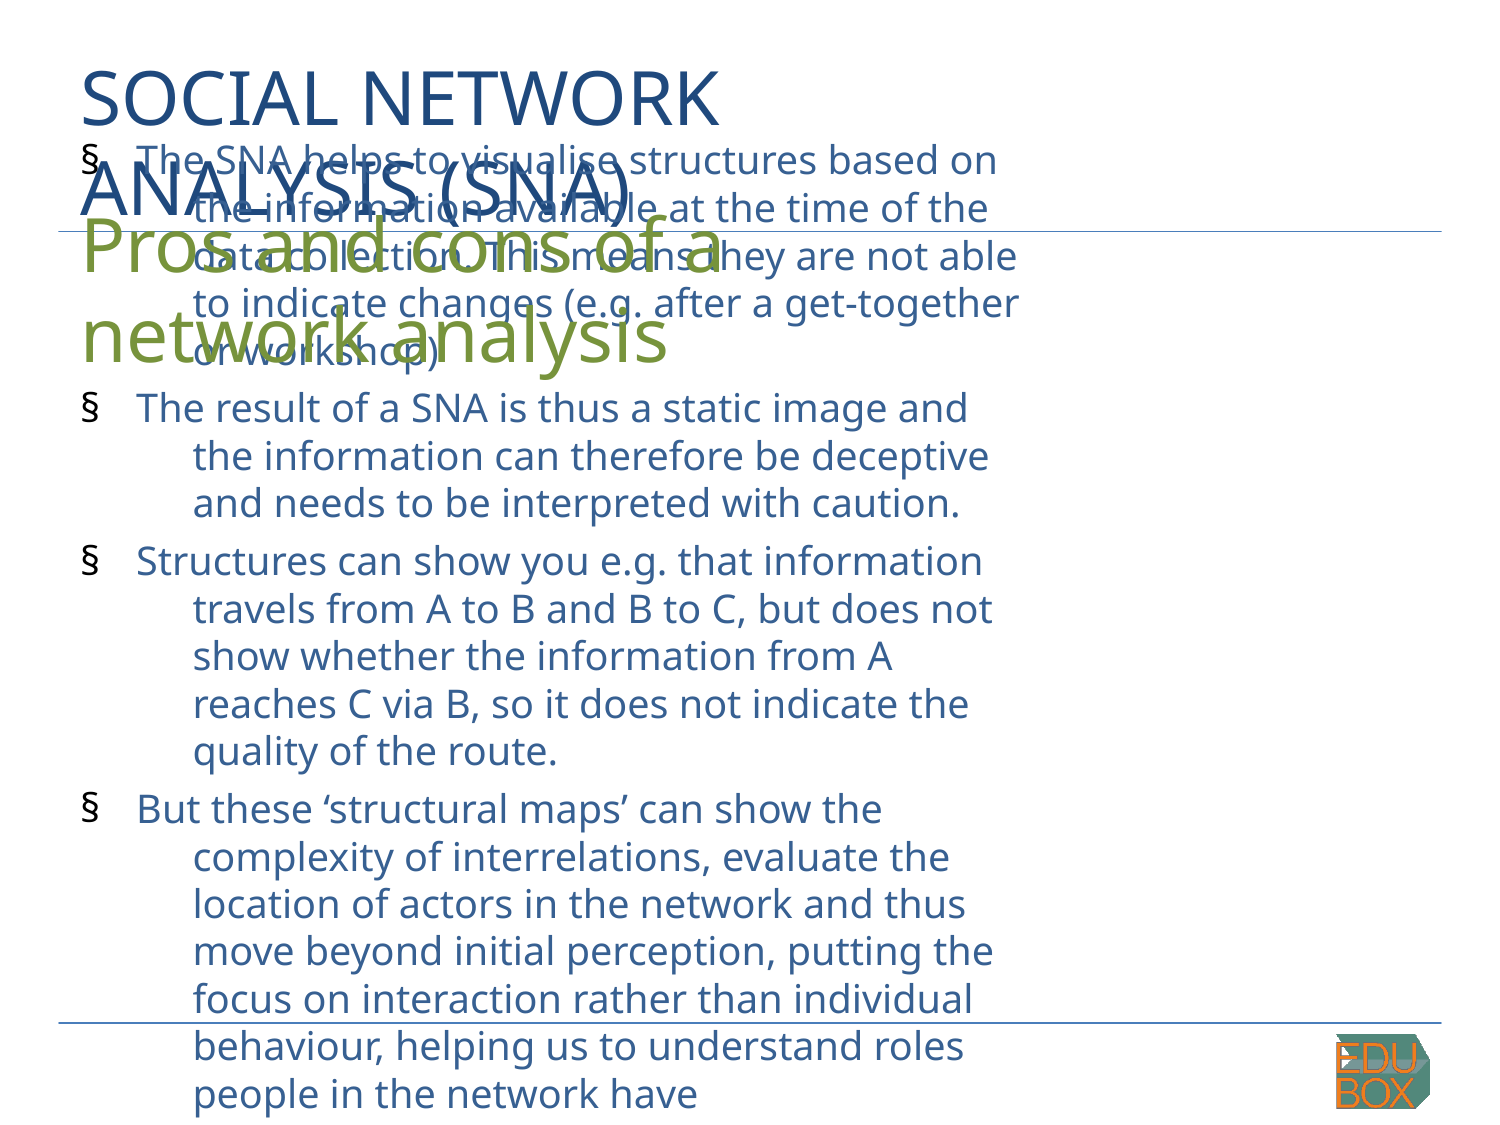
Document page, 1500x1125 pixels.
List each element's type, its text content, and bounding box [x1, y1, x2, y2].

title SOCIAL NETWORK ANALYSIS (SNA) [64, 42, 1426, 127]
list Pros and cons of a network analysis [64, 127, 1426, 247]
list The SNA helps to visualise structures based on the information available at the time of the data collection. This means they are not able to indicate changes (e.g. after a get-together or workshop) The result of a SNA is thus a static image and the information can therefore be deceptive and needs to be interpreted with caution. Structures can show you e.g. that information travels from A to B and B to C, but does not show whether the information from A reaches C via B, so it does not indicate the quality of the route. But these ‘structural maps’ can show the complexity of interrelations, evaluate the location of actors in the network and thus move beyond initial perception, putting the focus on interaction rather than individual behaviour, helping us to understand roles people in the network have Generally speaking the results of a SNA should be used as a basis for discussion and to analyse processes and understand how communication works with the people involved. [75, 247, 1426, 1097]
picture [1328, 1028, 1437, 1114]
